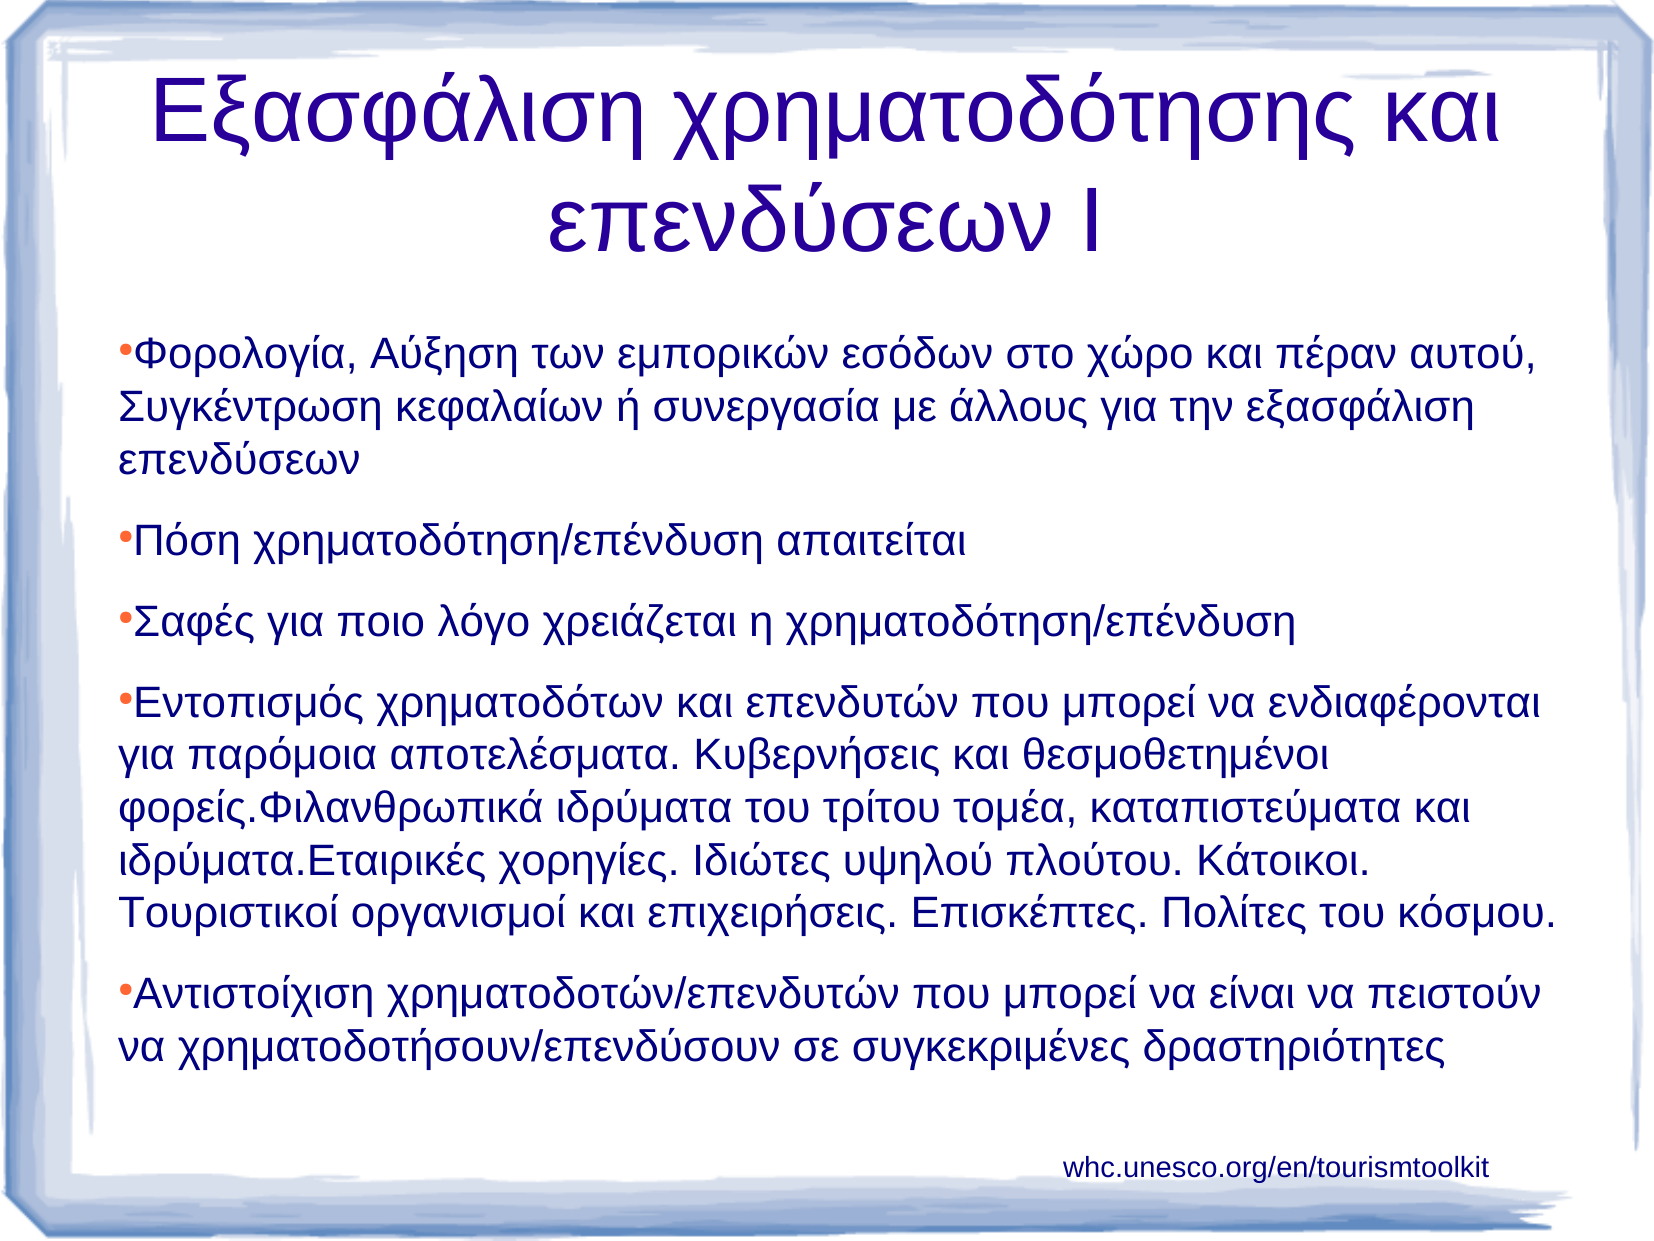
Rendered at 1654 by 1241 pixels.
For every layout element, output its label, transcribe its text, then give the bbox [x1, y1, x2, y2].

list Φορολογία, Αύξηση των εμπορικών εσόδων στο χώρο και πέραν αυτού, Συγκέντρωση κεφαλαίων ή συνεργασία με άλλους για την εξασφάλιση επενδύσεων Πόση χρηματοδότηση/επένδυση απαιτείται Σαφές για ποιο λόγο χρειάζεται η χρηματοδότηση/επένδυση Εντοπισμός χρηματοδότων και επενδυτών που μπορεί να ενδιαφέρονται για παρόμοια αποτελέσματα. Κυβερνήσεις και θεσμοθετημένοι φορείς.Φιλανθρωπικά ιδρύματα του τρίτου τομέα, καταπιστεύματα και ιδρύματα.Εταιρικές χορηγίες. Ιδιώτες υψηλού πλούτου. Κάτοικοι. Τουριστικοί οργανισμοί και επιχειρήσεις. Επισκέπτες. Πολίτες του κόσμου. Αντιστοίχιση χρηματοδοτών/επενδυτών που μπορεί να είναι να πειστούν να χρηματοδοτήσουν/επενδύσουν σε συγκεκριμένες δραστηριότητες [118, 324, 1571, 1158]
title Εξασφάλιση χρηματοδότησης και επενδύσεων Ι [82, 49, 1571, 257]
text_box whc.unesco.org/en/tourismtoolkit [1062, 1148, 1599, 1182]
